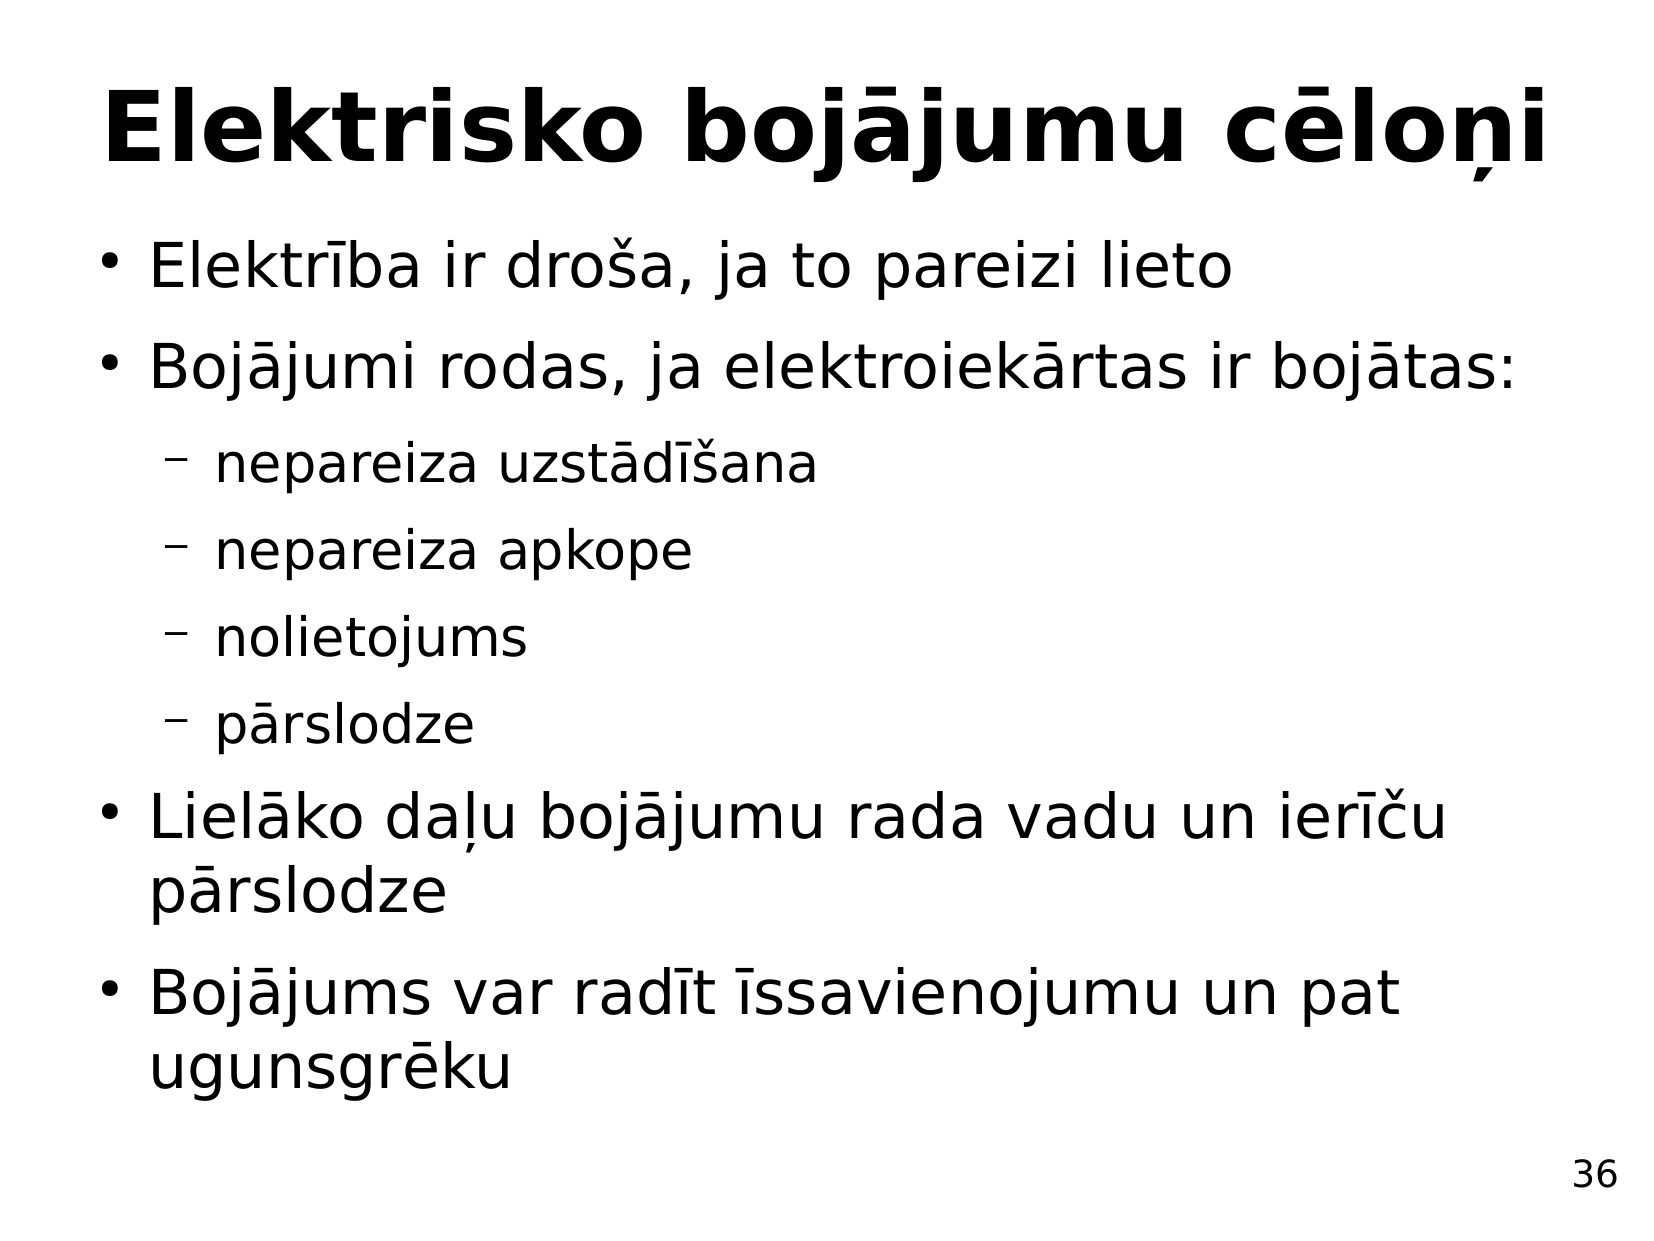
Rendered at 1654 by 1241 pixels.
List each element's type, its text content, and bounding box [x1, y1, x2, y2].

list Elektrība ir droša, ja to pareizi lieto Bojājumi rodas, ja elektroiekārtas ir bojātas: nepareiza uzstādīšana nepareiza apkope nolietojums pārslodze Lielāko daļu bojājumu rada vadu un ierīču pārslodze Bojājums var radīt īssavienojumu un pat ugunsgrēku [82, 225, 1538, 1186]
title Elektrisko bojājumu cēloņi [82, 49, 1571, 196]
